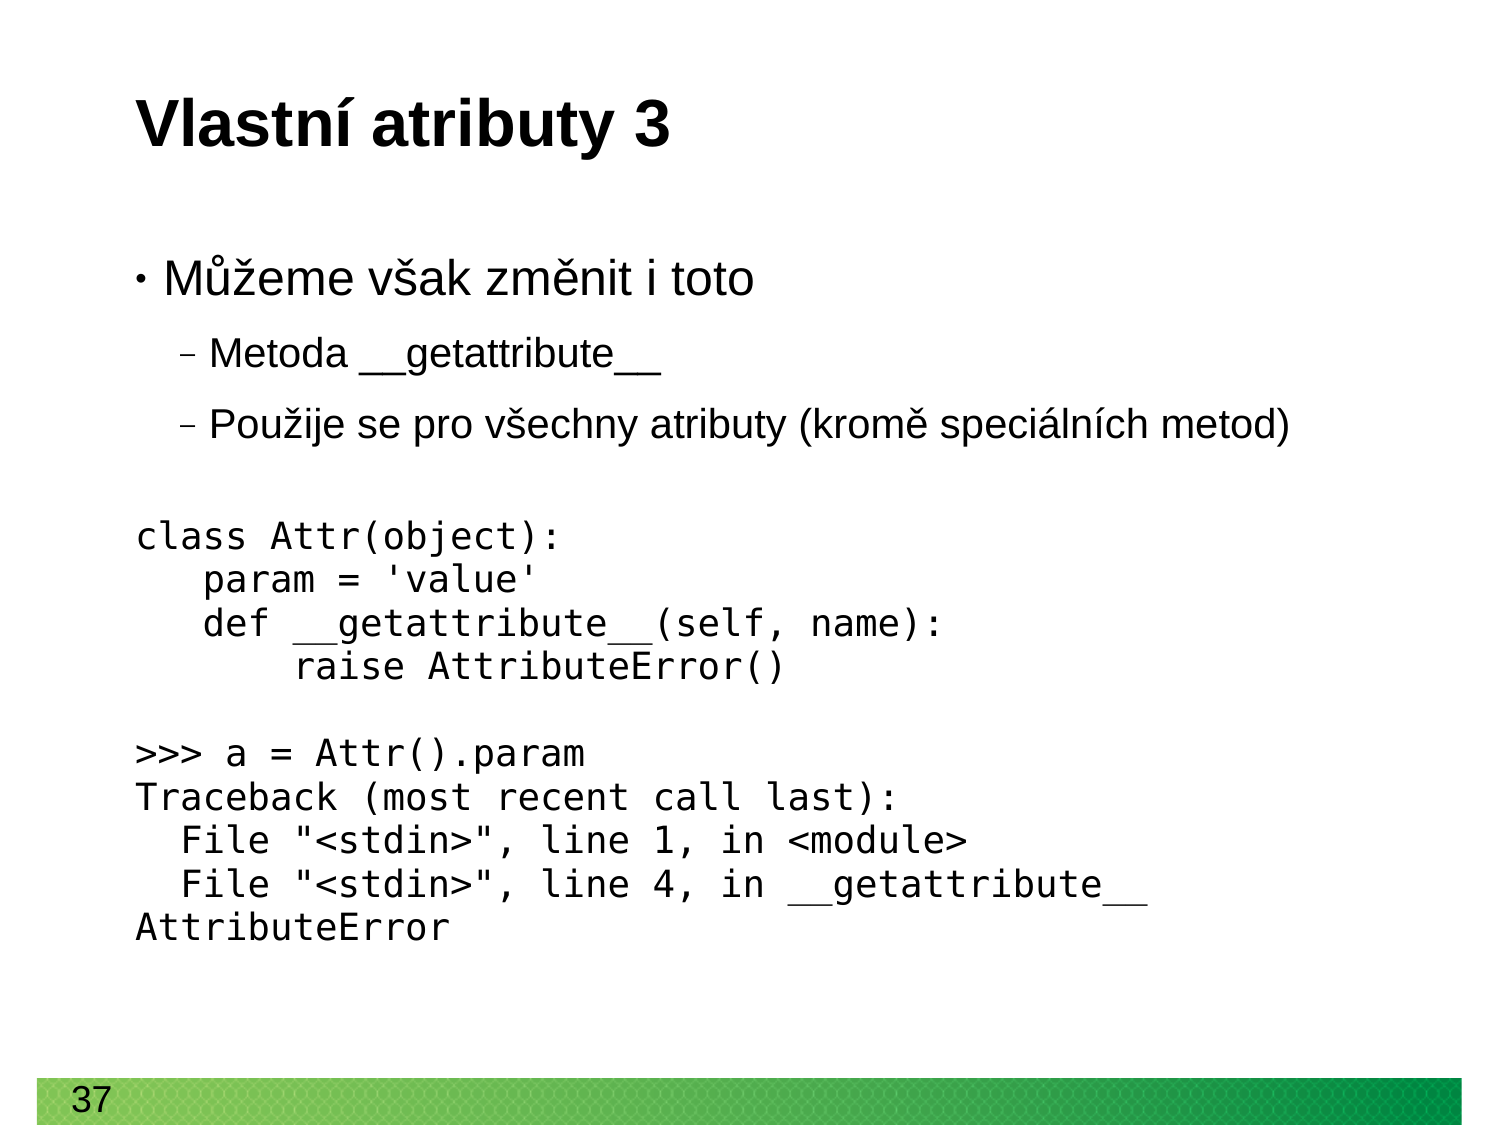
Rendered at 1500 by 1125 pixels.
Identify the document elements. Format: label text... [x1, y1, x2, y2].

title Vlastní atributy 3 [135, 41, 1372, 204]
picture [36, 1078, 1462, 1125]
list Můžeme však změnit i toto Metoda __getattribute__ Použije se pro všechny atributy (kromě speciálních metod) class Attr(object): param = 'value' def __getattribute__(self, name): raise AttributeError() >>> a = Attr().param Traceback (most recent call last): File "<stdin>", line 1, in <module> File "<stdin>", line 4, in __getattribute__ AttributeError [135, 250, 1372, 903]
